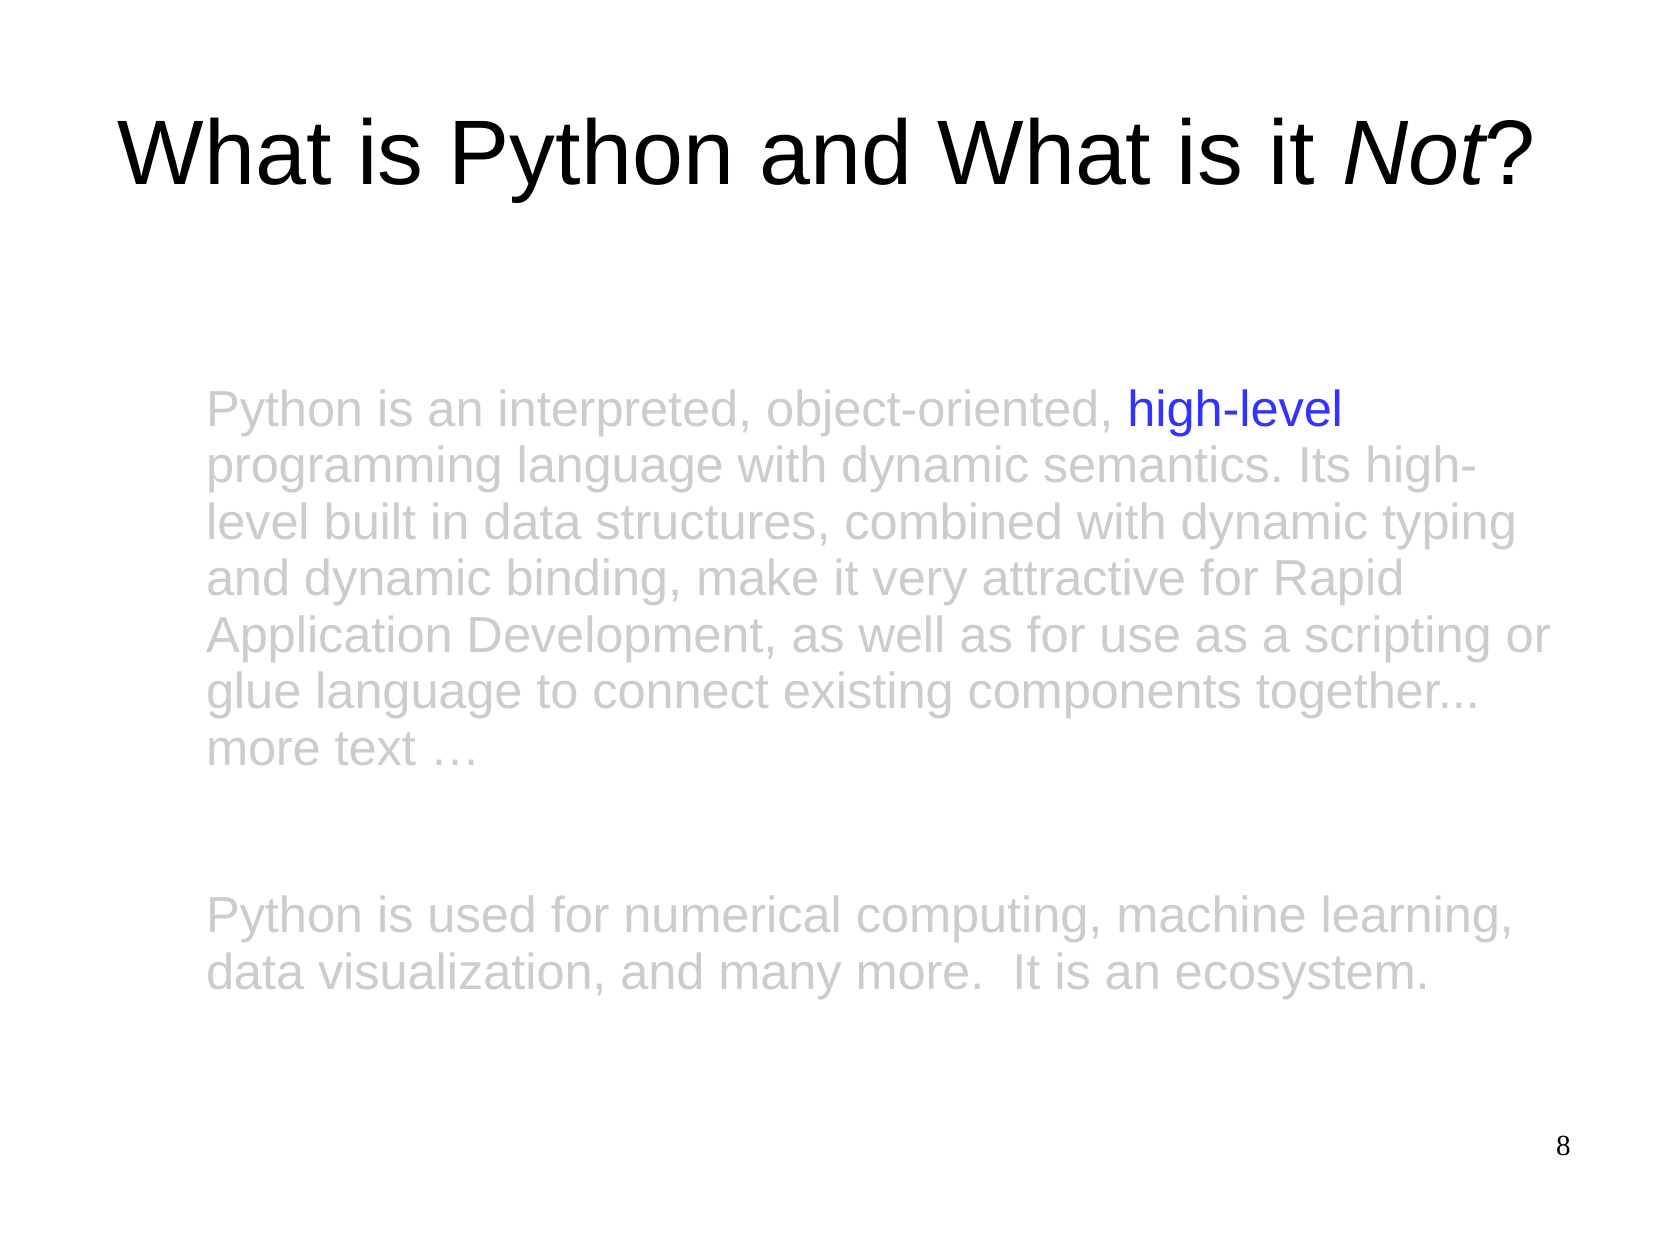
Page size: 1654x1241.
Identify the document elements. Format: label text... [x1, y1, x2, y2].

list Python is an interpreted, object-oriented, high-level programming language with dynamic semantics. Its high-level built in data structures, combined with dynamic typing and dynamic binding, make it very attractive for Rapid Application Development, as well as for use as a scripting or glue language to connect existing components together... more text … Python is used for numerical computing, machine learning, data visualization, and many more. It is an ecosystem. [82, 290, 1571, 1010]
title What is Python and What is it Not? [82, 49, 1571, 257]
